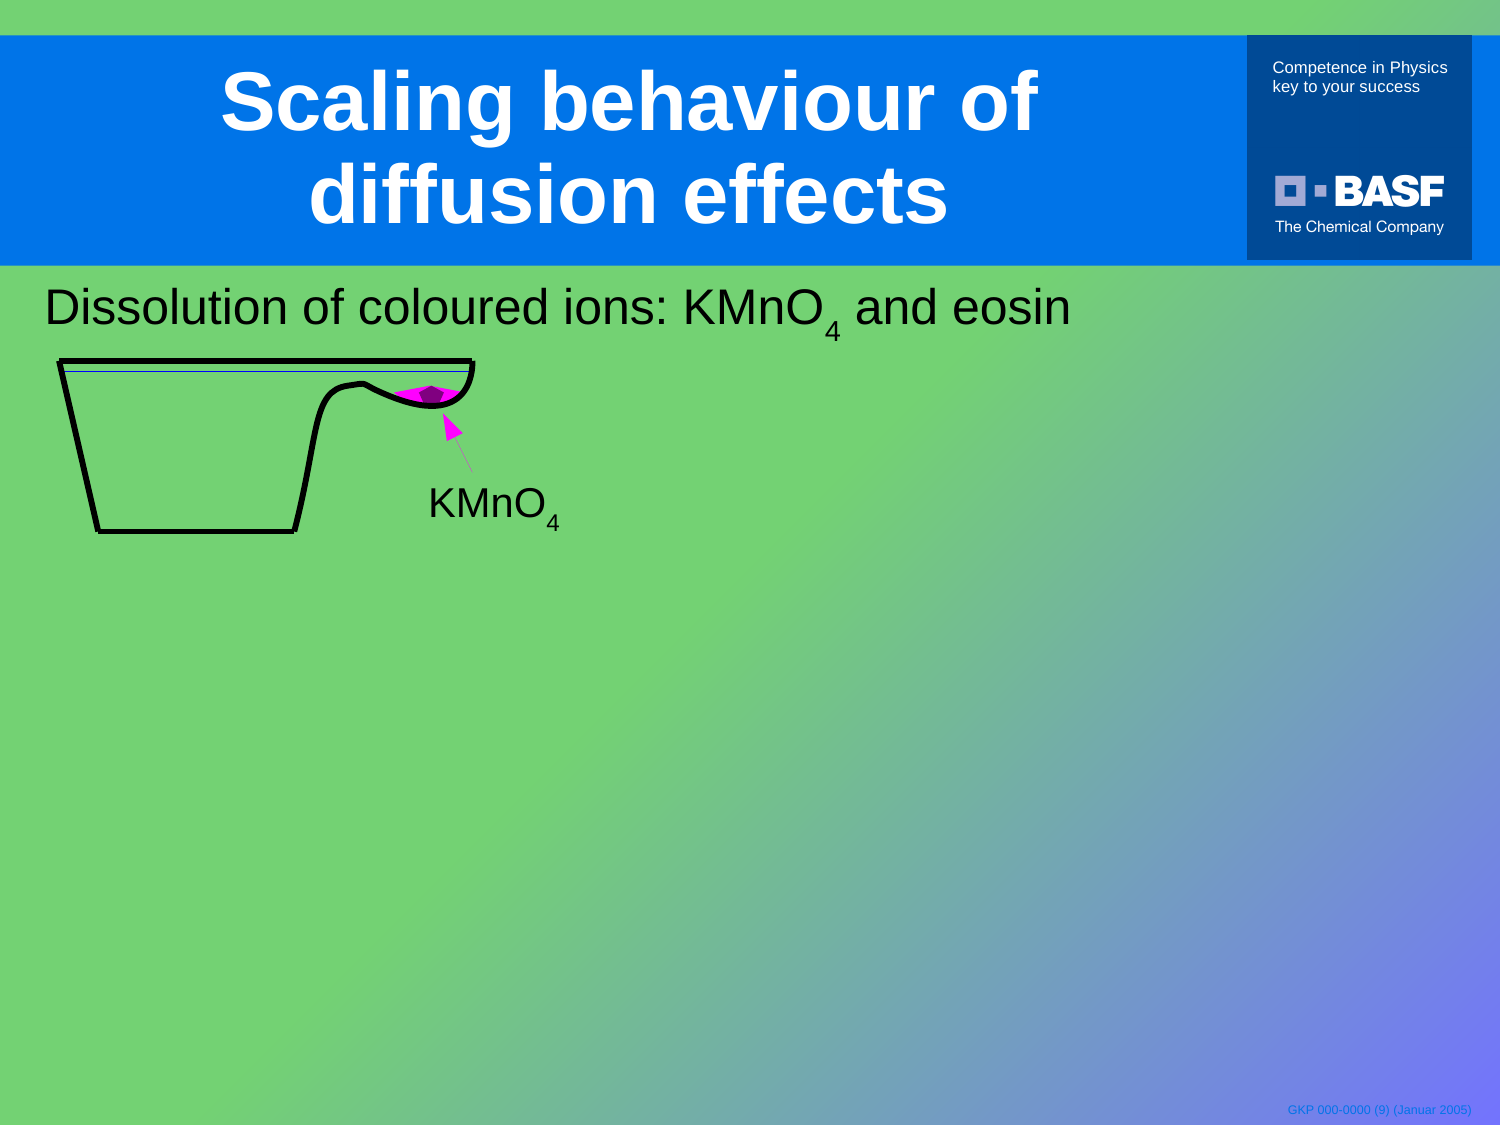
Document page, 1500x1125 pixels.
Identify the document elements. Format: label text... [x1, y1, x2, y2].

title Scaling behaviour of diffusion effects [27, 54, 1232, 308]
text_box KMnO4 [413, 472, 575, 544]
text_box Dissolution of coloured ions: KMnO4 and eosin [29, 271, 1087, 912]
picture [1247, 35, 1472, 260]
title Going micro and nano: approaching the apparent dwarf [1438, 1063, 1500, 1125]
text_box [393, 385, 459, 402]
